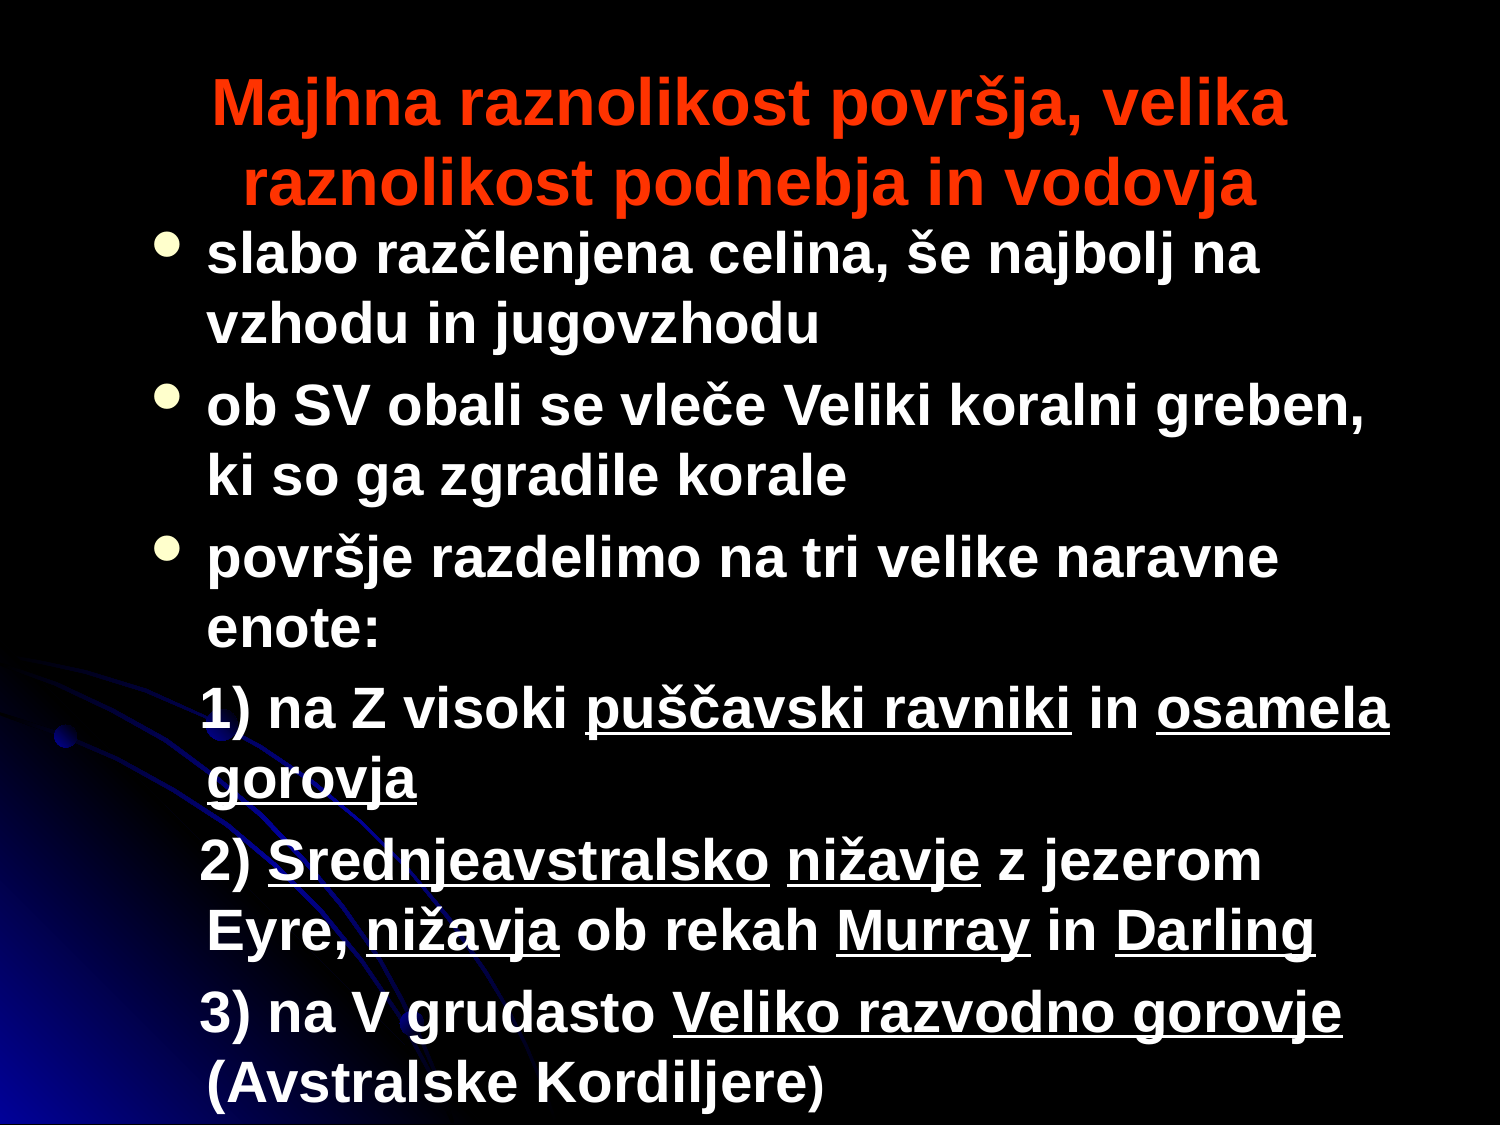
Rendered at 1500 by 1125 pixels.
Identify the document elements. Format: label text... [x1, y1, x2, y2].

list slabo razčlenjena celina, še najbolj na vzhodu in jugovzhodu ob SV obali se vleče Veliki koralni greben, ki so ga zgradile korale površje razdelimo na tri velike naravne enote: 1) na Z visoki puščavski ravniki in osamela gorovja 2) Srednjeavstralsko nižavje z jezerom Eyre, nižavja ob rekah Murray in Darling 3) na V grudasto Veliko razvodno gorovje (Avstralske Kordiljere) [135, 208, 1411, 883]
title Majhna raznolikost površja, velika raznolikost podnebja in vodovja [75, 45, 1425, 233]
